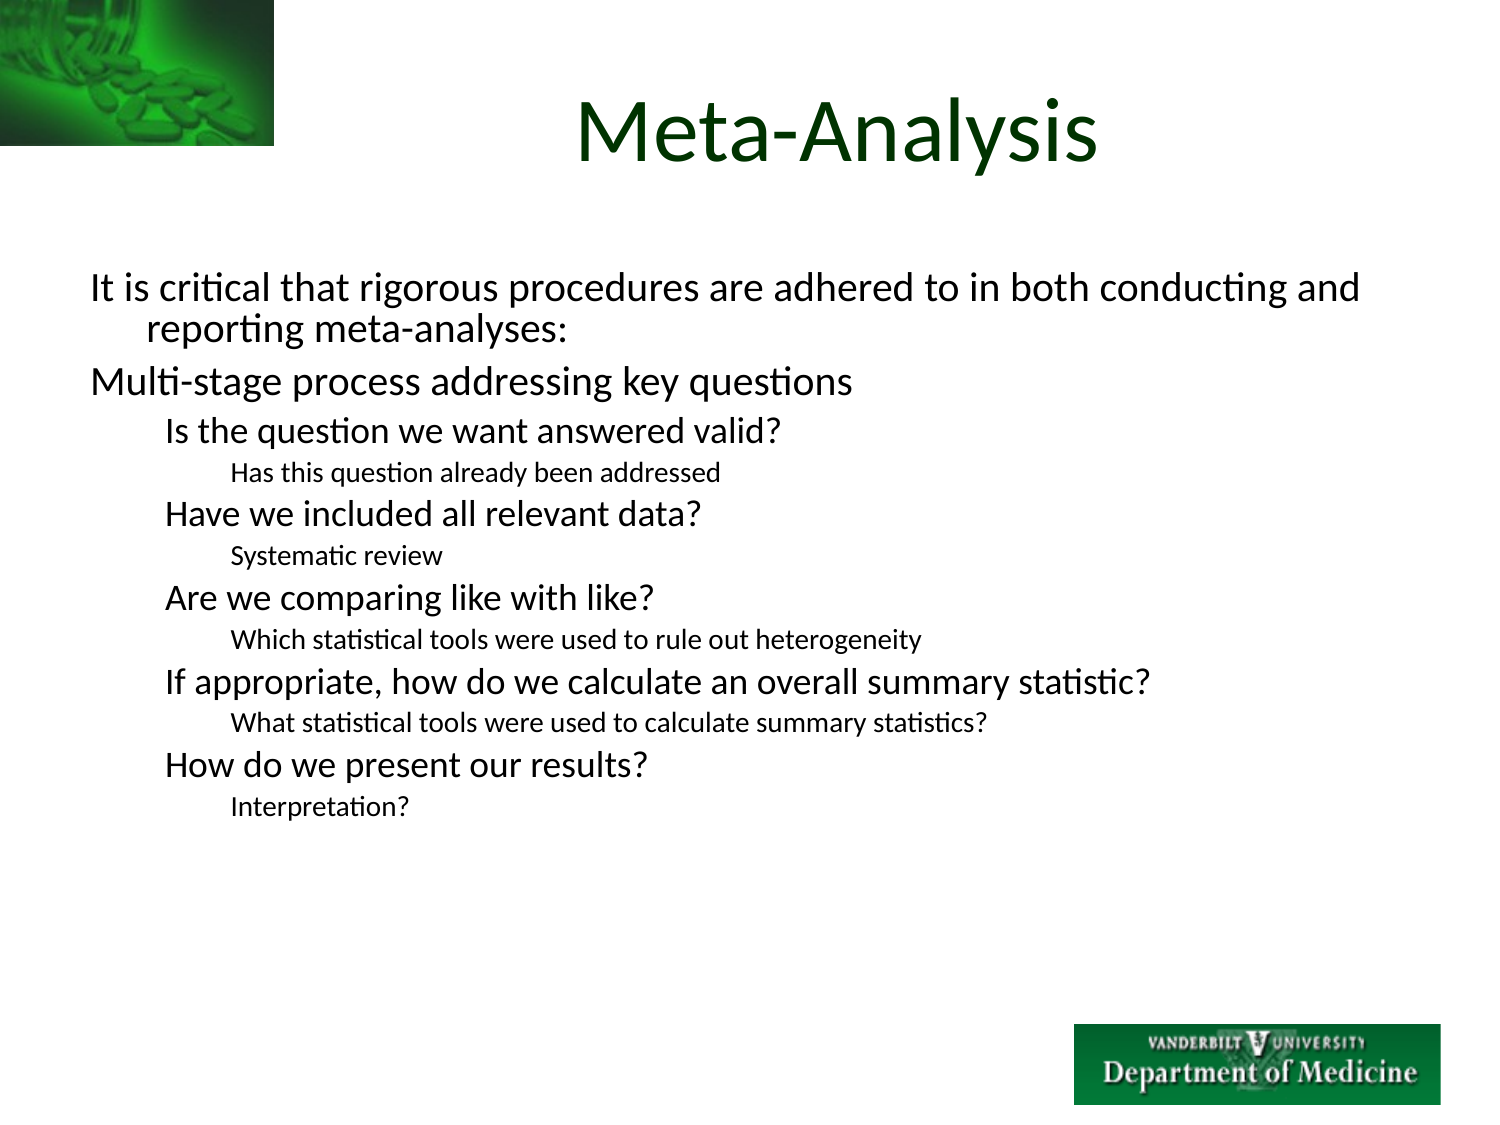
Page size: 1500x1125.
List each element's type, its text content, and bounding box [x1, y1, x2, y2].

title Meta-Analysis [224, 45, 1450, 233]
picture [1074, 1024, 1441, 1105]
picture [0, 0, 274, 146]
list It is critical that rigorous procedures are adhered to in both conducting and reporting meta-analyses: Multi-stage process addressing key questions Is the question we want answered valid? Has this question already been addressed Have we included all relevant data? Systematic review Are we comparing like with like? Which statistical tools were used to rule out heterogeneity If appropriate, how do we calculate an overall summary statistic? What statistical tools were used to calculate summary statistics? How do we present our results? Interpretation? [75, 262, 1426, 1093]
